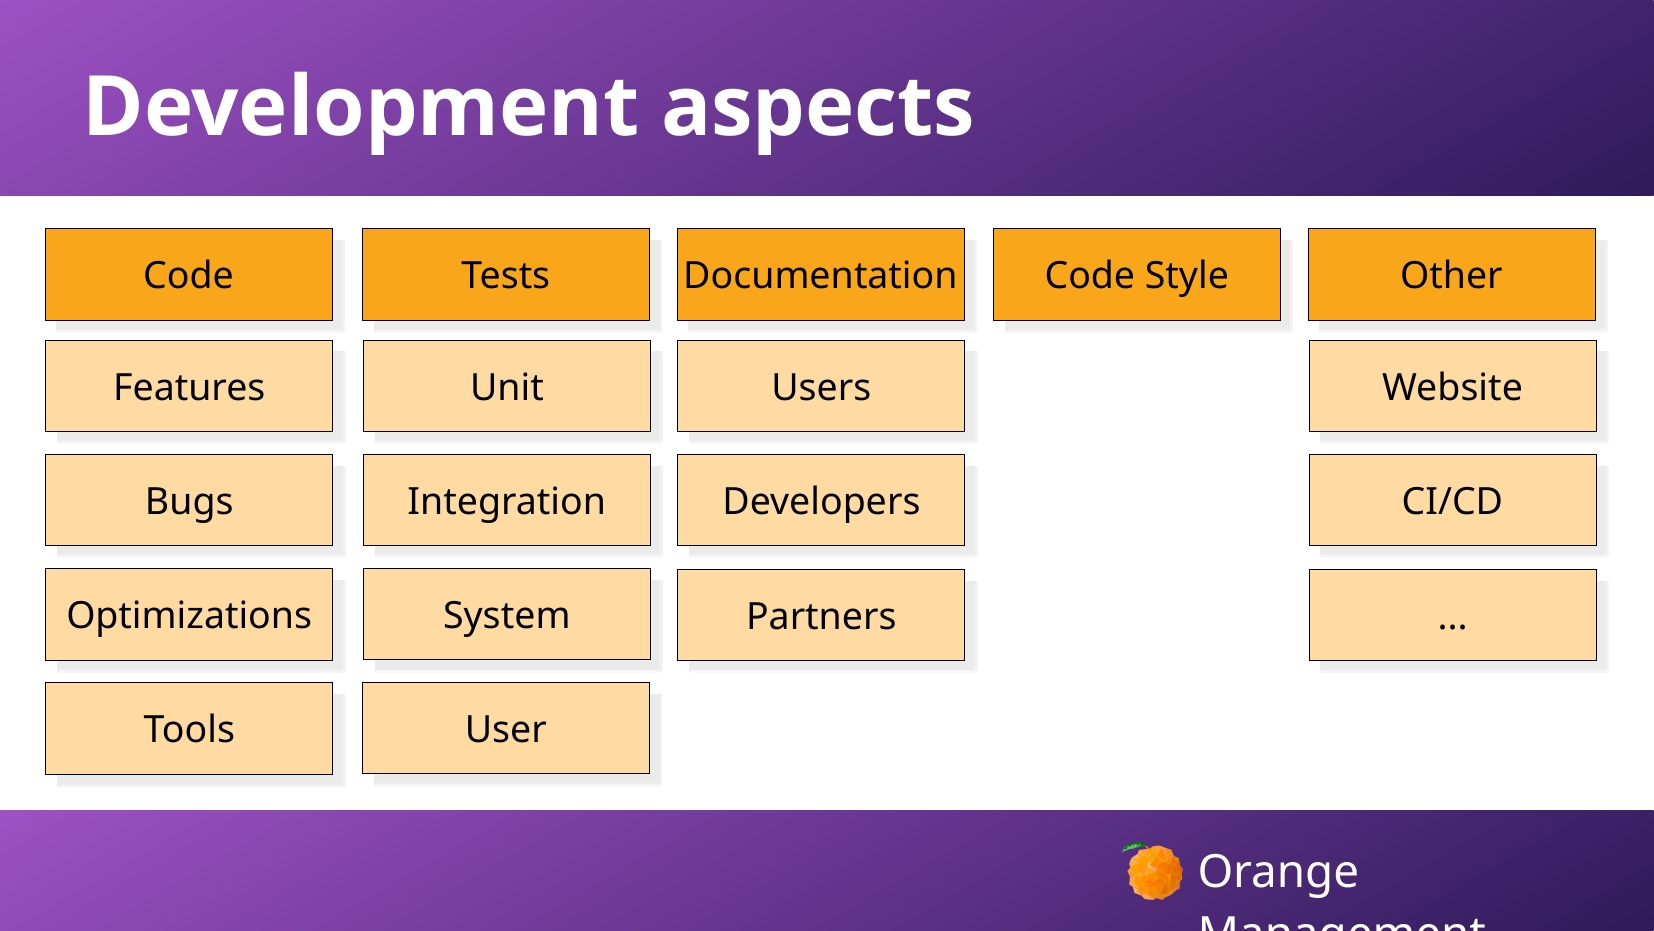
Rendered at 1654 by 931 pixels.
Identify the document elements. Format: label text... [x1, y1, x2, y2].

text_box System [363, 568, 651, 660]
text_box [1450, 927, 1461, 931]
text_box Tools [45, 682, 333, 775]
text_box Partners [677, 569, 965, 661]
text_box Documentation [677, 228, 965, 321]
text_box CI/CD [1309, 454, 1597, 546]
text_box Code Style [993, 228, 1281, 321]
text_box [0, 810, 1654, 931]
text_box [1396, 927, 1407, 931]
text_box Features [45, 340, 333, 432]
text_box Unit [363, 340, 651, 432]
text_box [1326, 927, 1337, 931]
text_box [0, 0, 1654, 196]
text_box Code [45, 228, 333, 321]
text_box Bugs [45, 454, 333, 546]
text_box ... [1309, 569, 1597, 661]
text_box Integration [363, 454, 651, 546]
text_box Users [677, 340, 965, 432]
text_box Orange Management [1182, 830, 1648, 907]
text_box Website [1309, 340, 1597, 432]
text_box [1423, 927, 1434, 931]
text_box [1355, 927, 1366, 931]
text_box Developers [677, 454, 965, 546]
text_box [1273, 927, 1284, 931]
picture [1121, 842, 1182, 901]
text_box Other [1308, 228, 1596, 321]
text_box User [362, 682, 650, 774]
text_box Optimizations [45, 568, 333, 661]
title Development aspects [82, 25, 1571, 181]
text_box [1205, 921, 1209, 931]
text_box [1381, 927, 1391, 931]
text_box Tests [362, 228, 650, 321]
